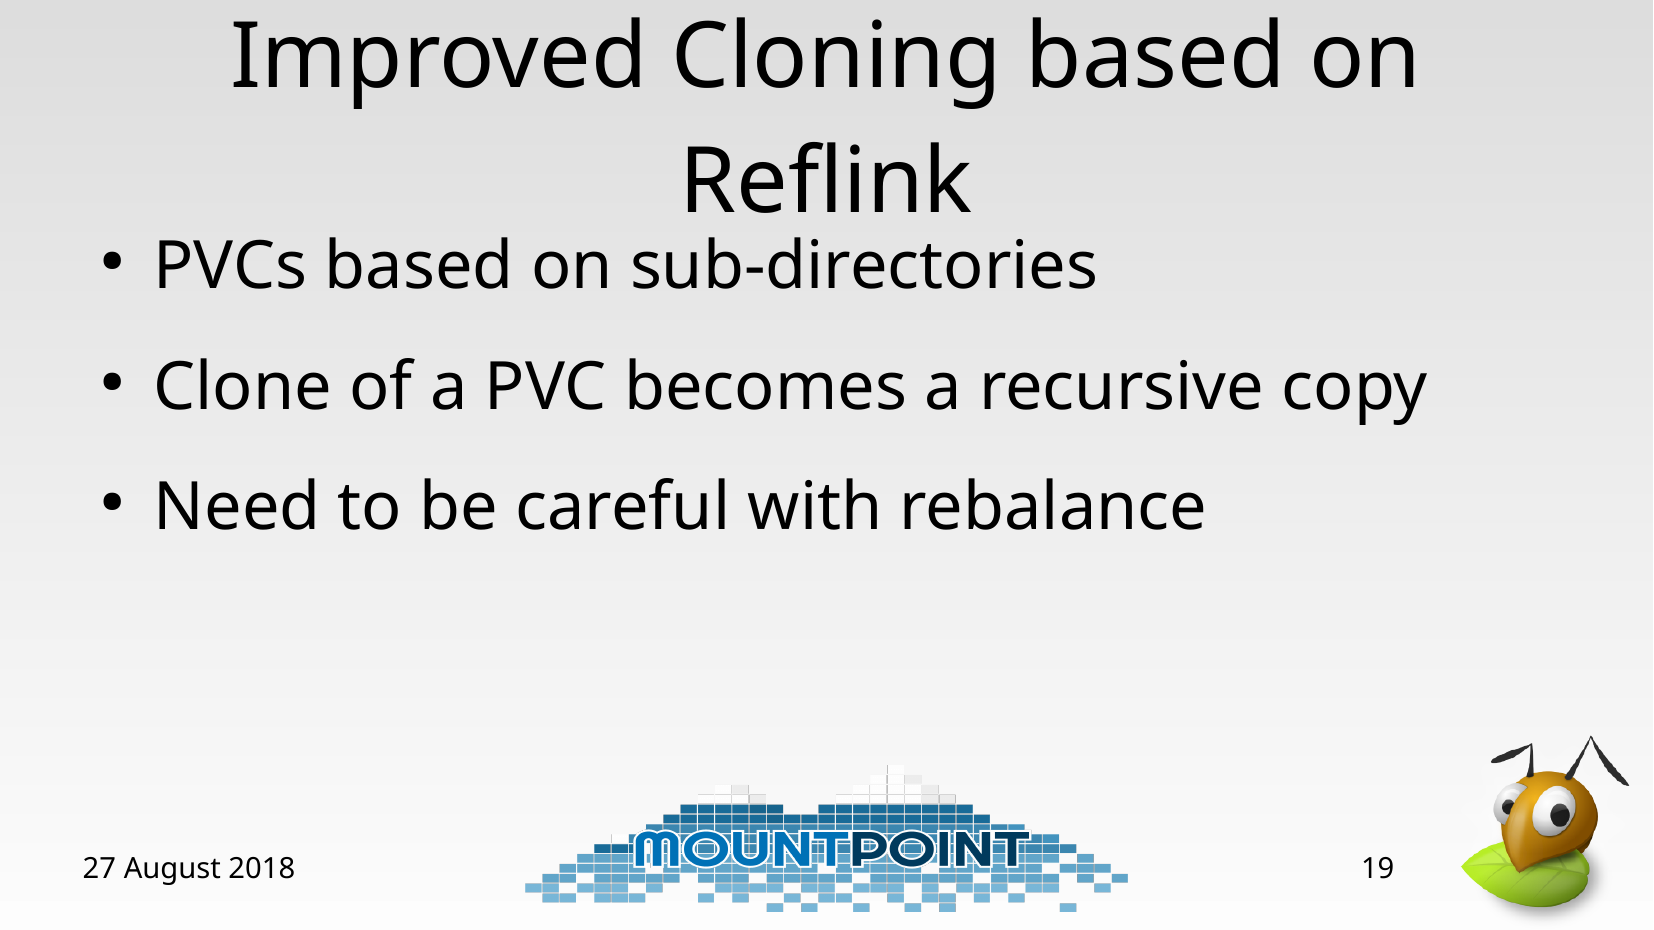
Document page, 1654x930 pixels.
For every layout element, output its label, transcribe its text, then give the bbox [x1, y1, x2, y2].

picture [1432, 727, 1653, 930]
title Improved Cloning based on Reflink [82, 37, 1571, 193]
list PVCs based on sub-directories Clone of a PVC becomes a recursive copy Need to be careful with rebalance [82, 217, 1571, 757]
picture [525, 765, 1128, 912]
